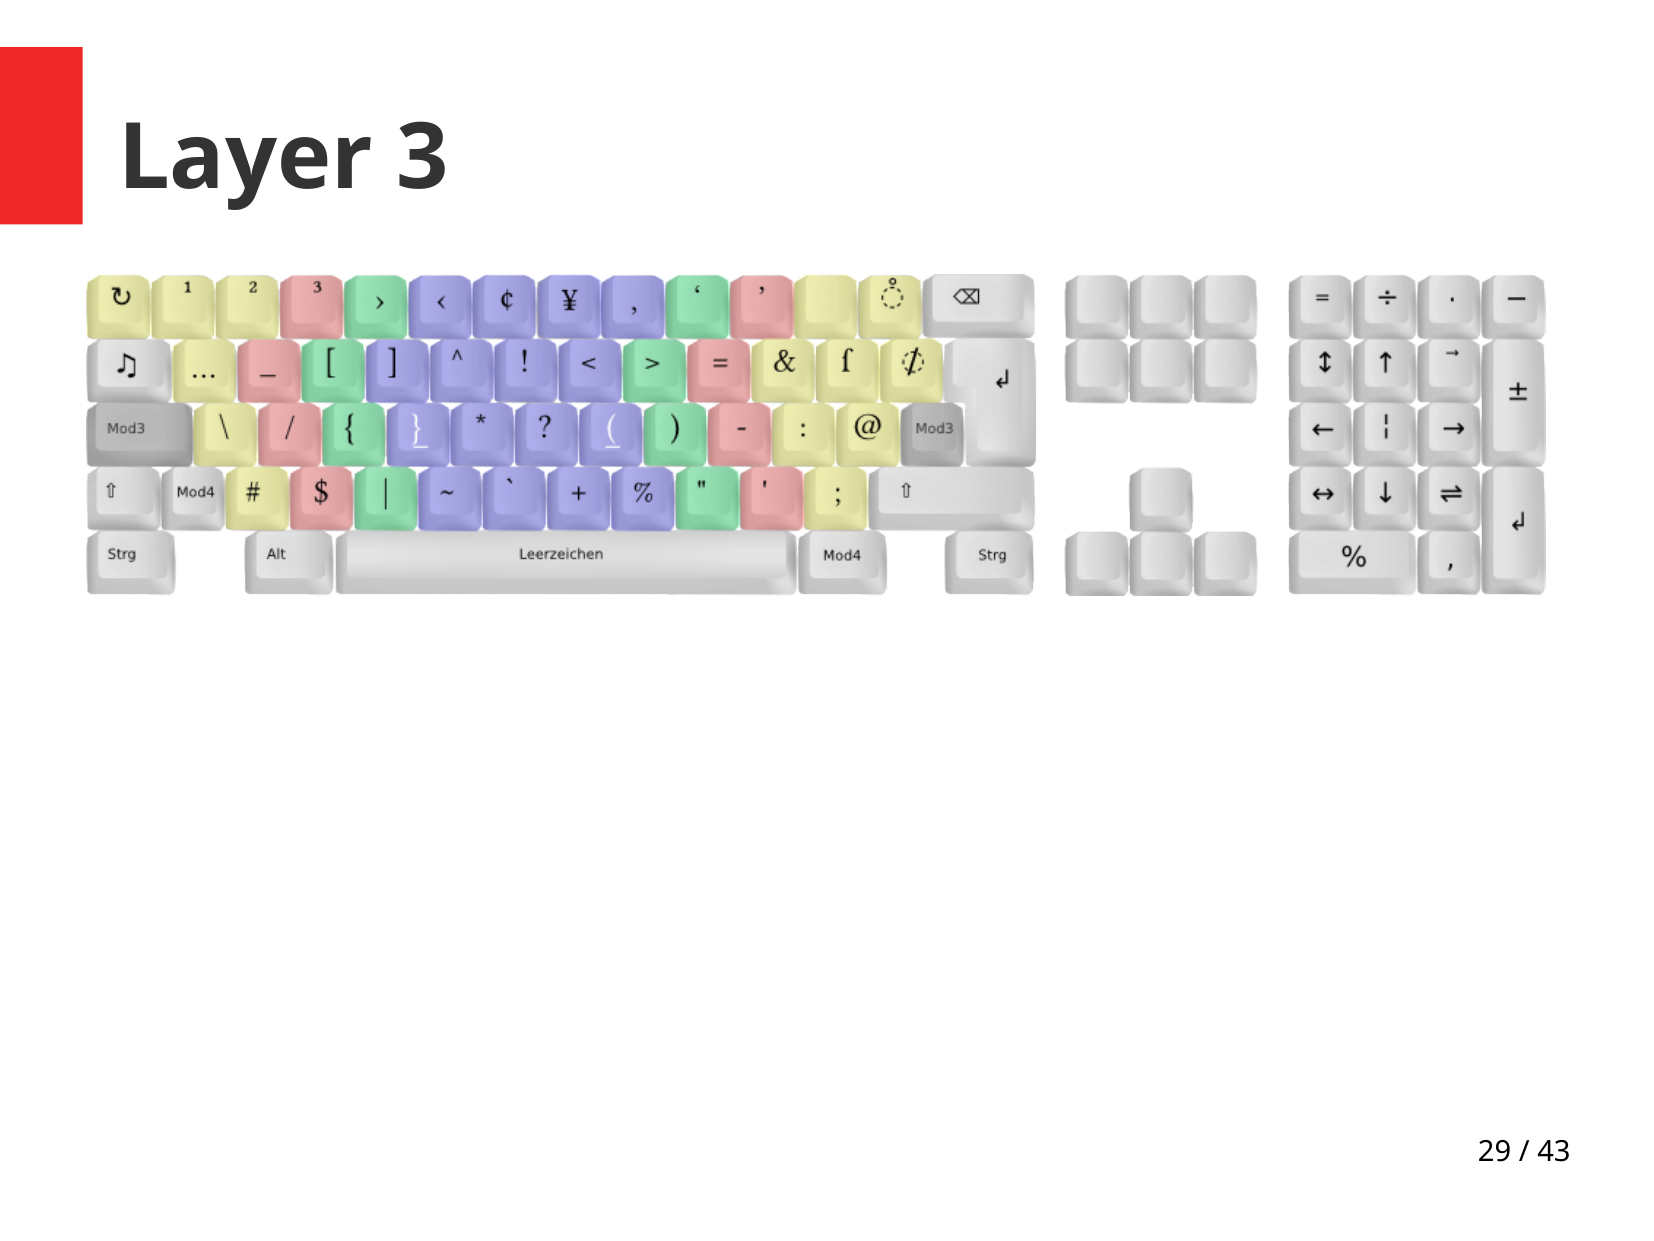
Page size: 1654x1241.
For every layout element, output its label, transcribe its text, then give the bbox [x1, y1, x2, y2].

title Layer 3 [118, 49, 1571, 257]
picture [86, 274, 1546, 596]
